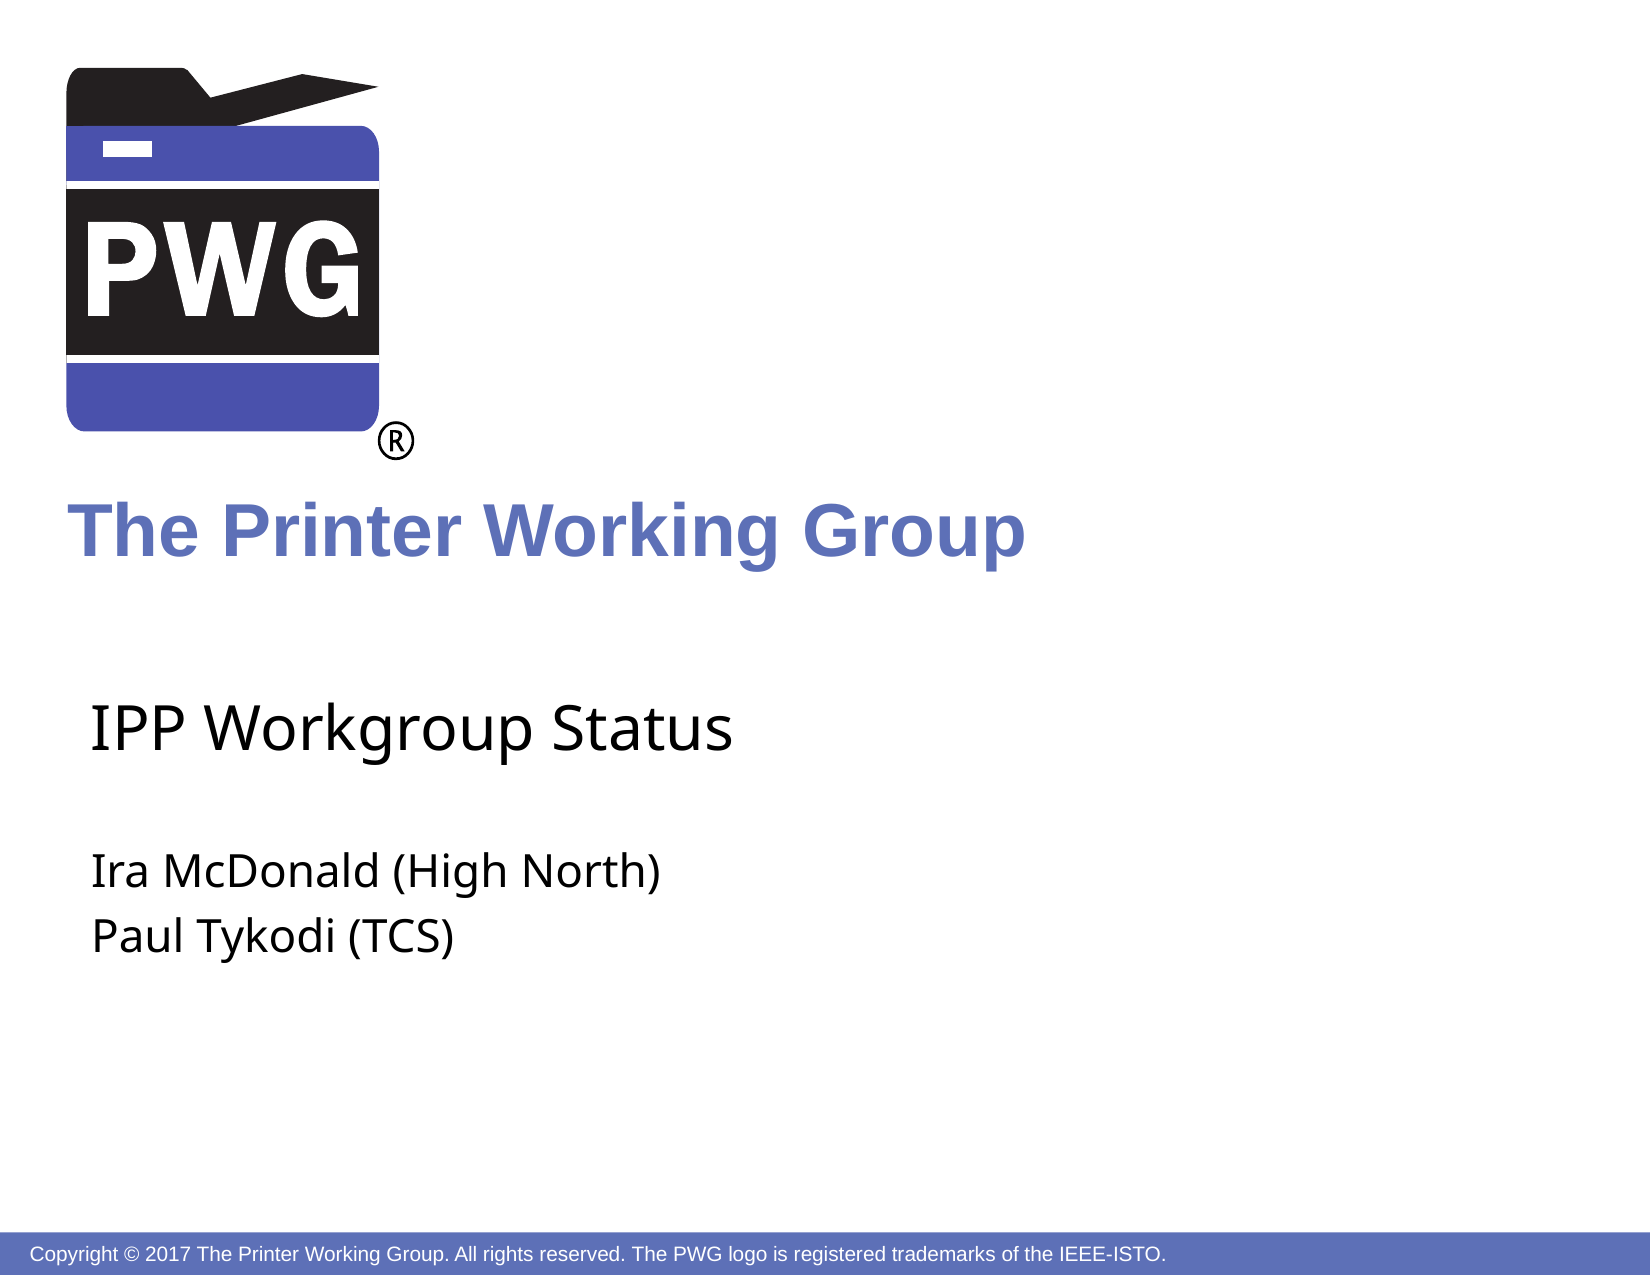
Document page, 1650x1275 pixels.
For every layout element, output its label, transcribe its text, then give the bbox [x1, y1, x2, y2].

title IPP Workgroup Status [82, 680, 1585, 800]
text_box Ira McDonald (High North) Paul Tykodi (TCS) [82, 832, 1568, 1233]
